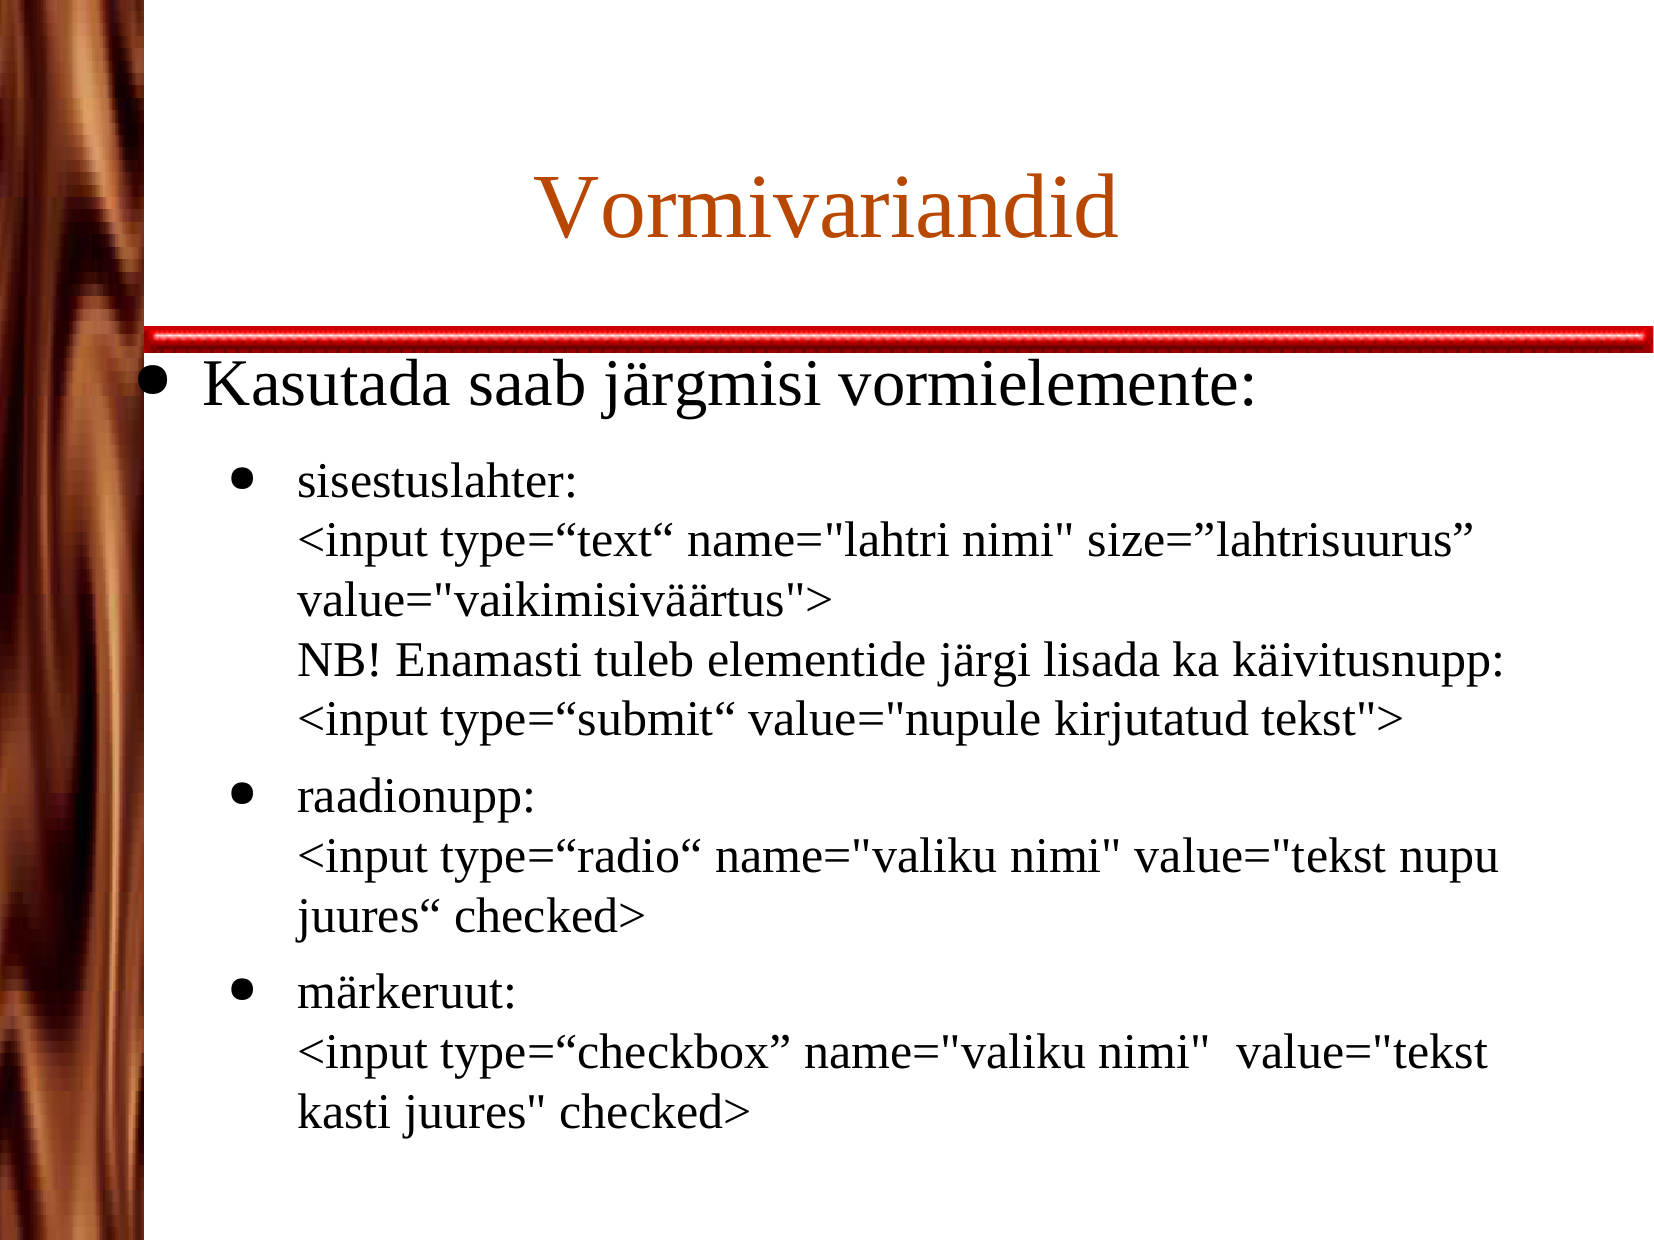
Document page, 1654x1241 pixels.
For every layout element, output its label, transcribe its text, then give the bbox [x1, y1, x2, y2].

picture [0, 0, 1654, 1240]
title Vormivariandid [121, 100, 1533, 312]
list Kasutada saab järgmisi vormielemente: sisestuslahter: <input type=“text“ name="lahtri nimi" size=”lahtrisuurus” value="vaikimisiväärtus"> NB! Enamasti tuleb elementide järgi lisada ka käivitusnupp: <input type=“submit“ value="nupule kirjutatud tekst"> raadionupp: <input type=“radio“ name="valiku nimi" value="tekst nupu juures“ checked> märkeruut: <input type=“checkbox” name="valiku nimi" value="tekst kasti juures" checked> [121, 344, 1533, 1150]
